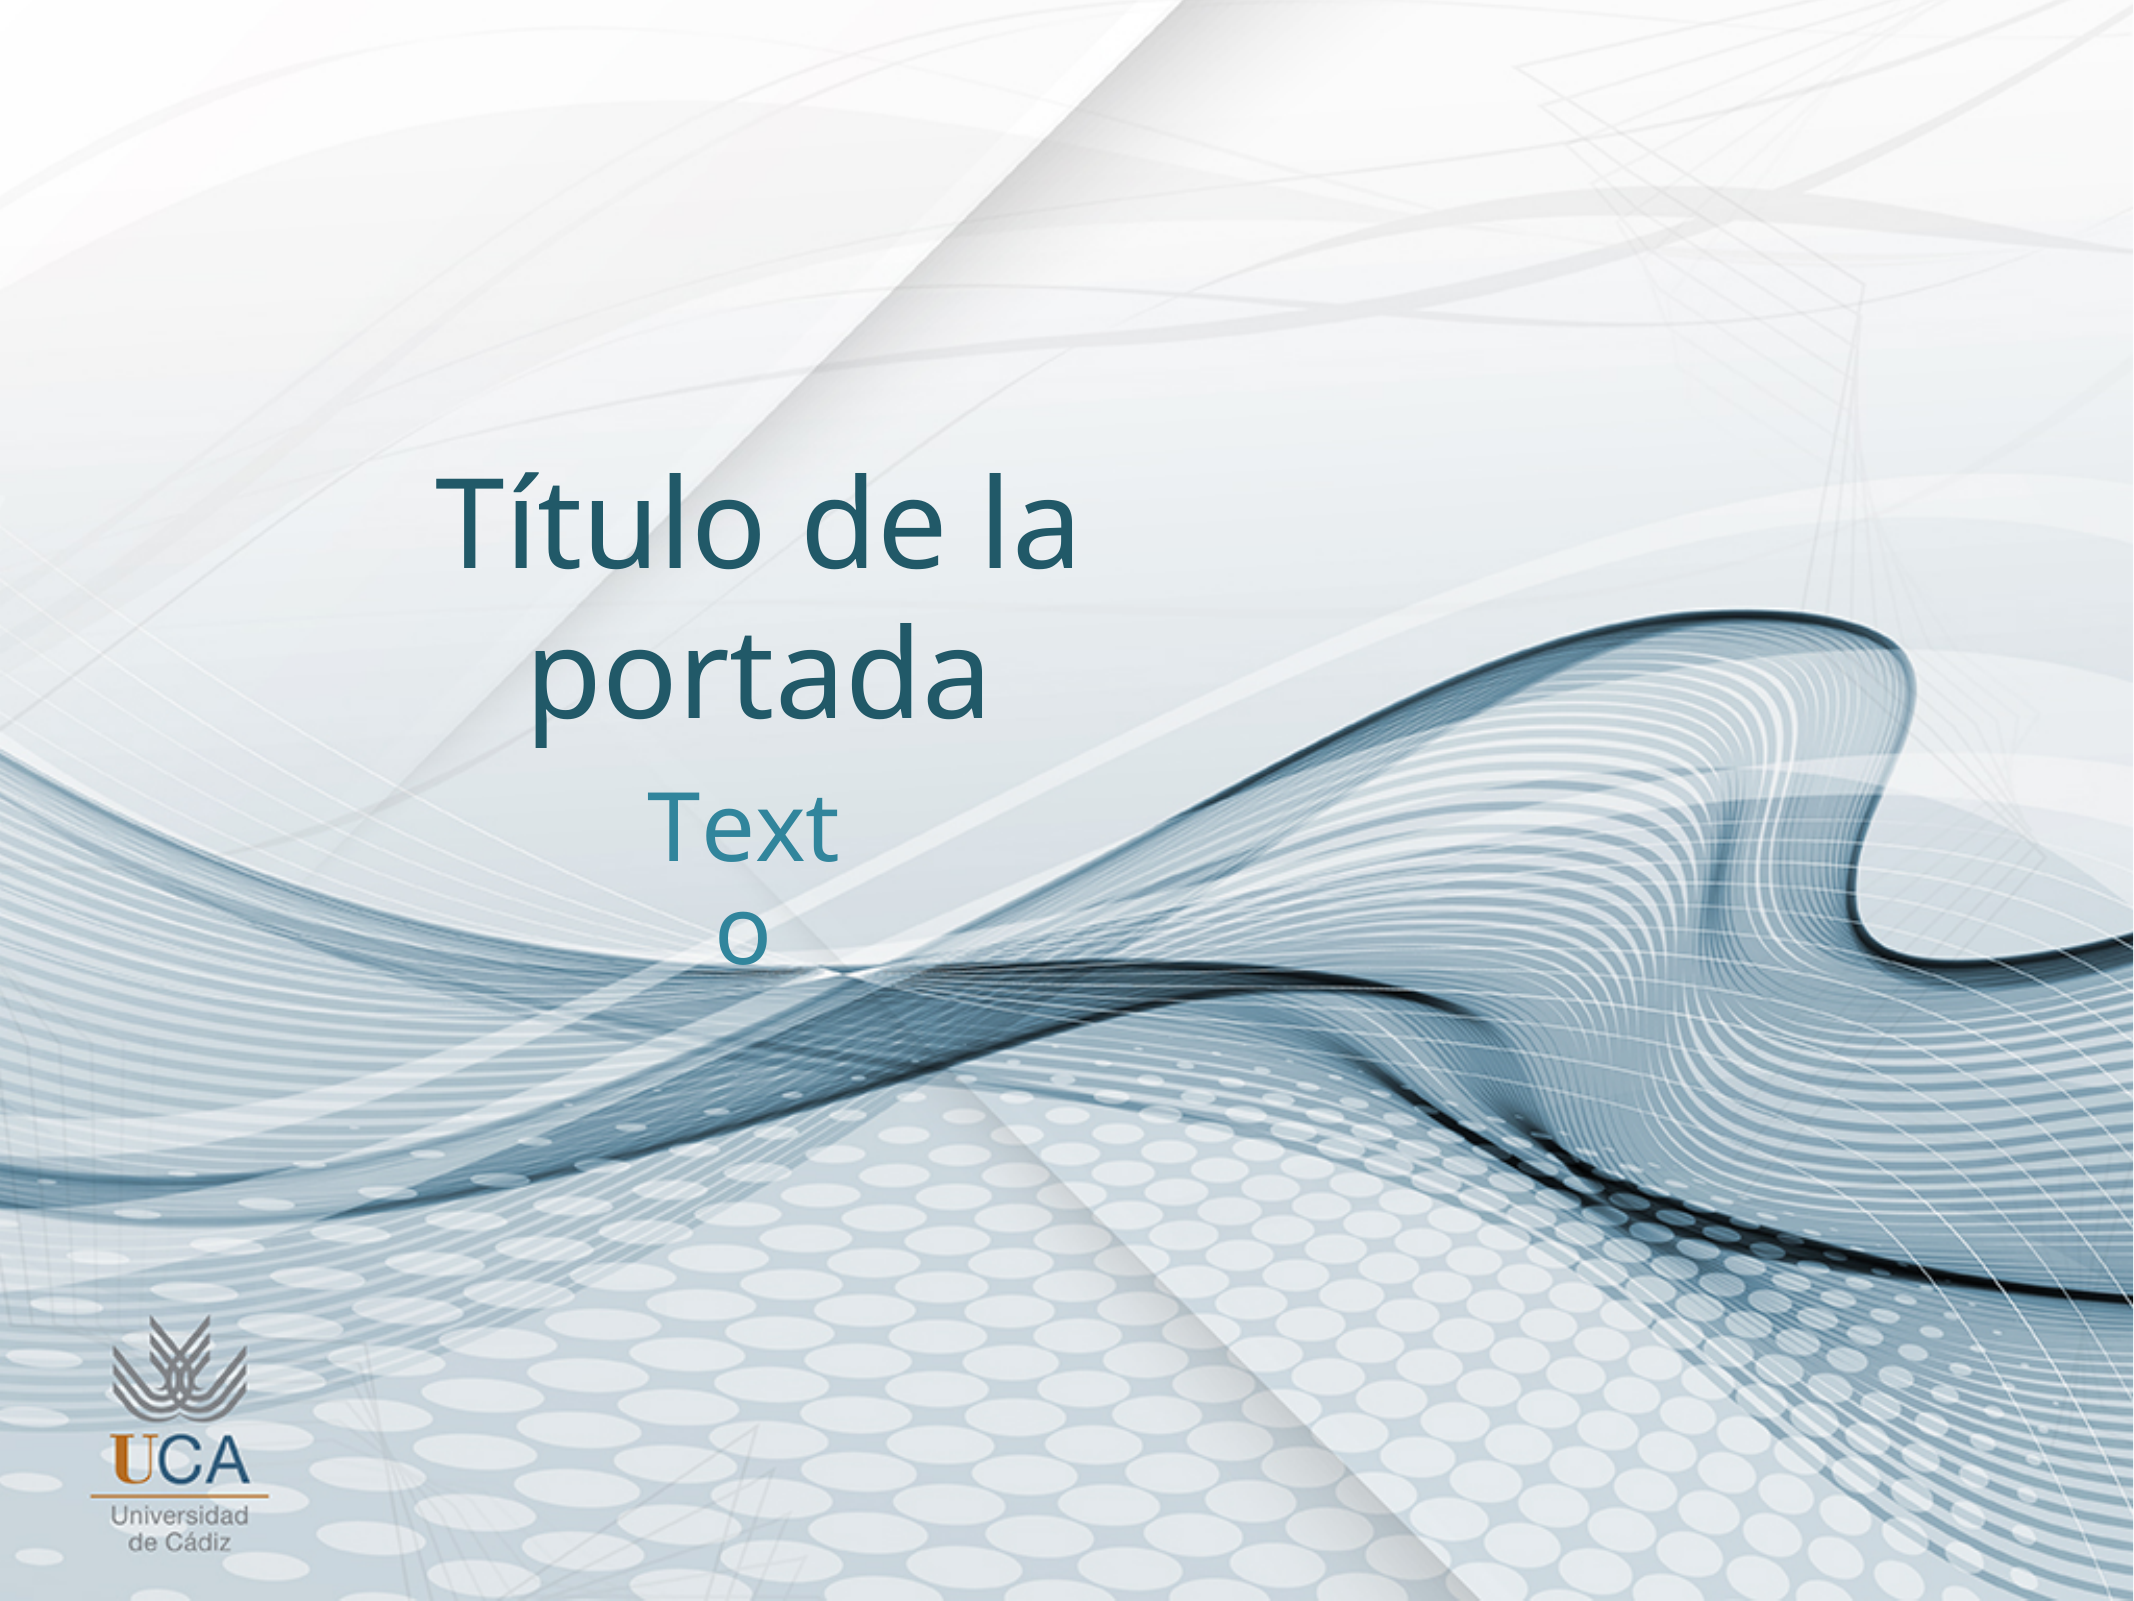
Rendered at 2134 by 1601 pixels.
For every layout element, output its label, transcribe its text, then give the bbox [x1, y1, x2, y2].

picture [0, 0, 2134, 1601]
title Título de la portada [245, 432, 1274, 754]
text_box Texto [625, 767, 863, 902]
